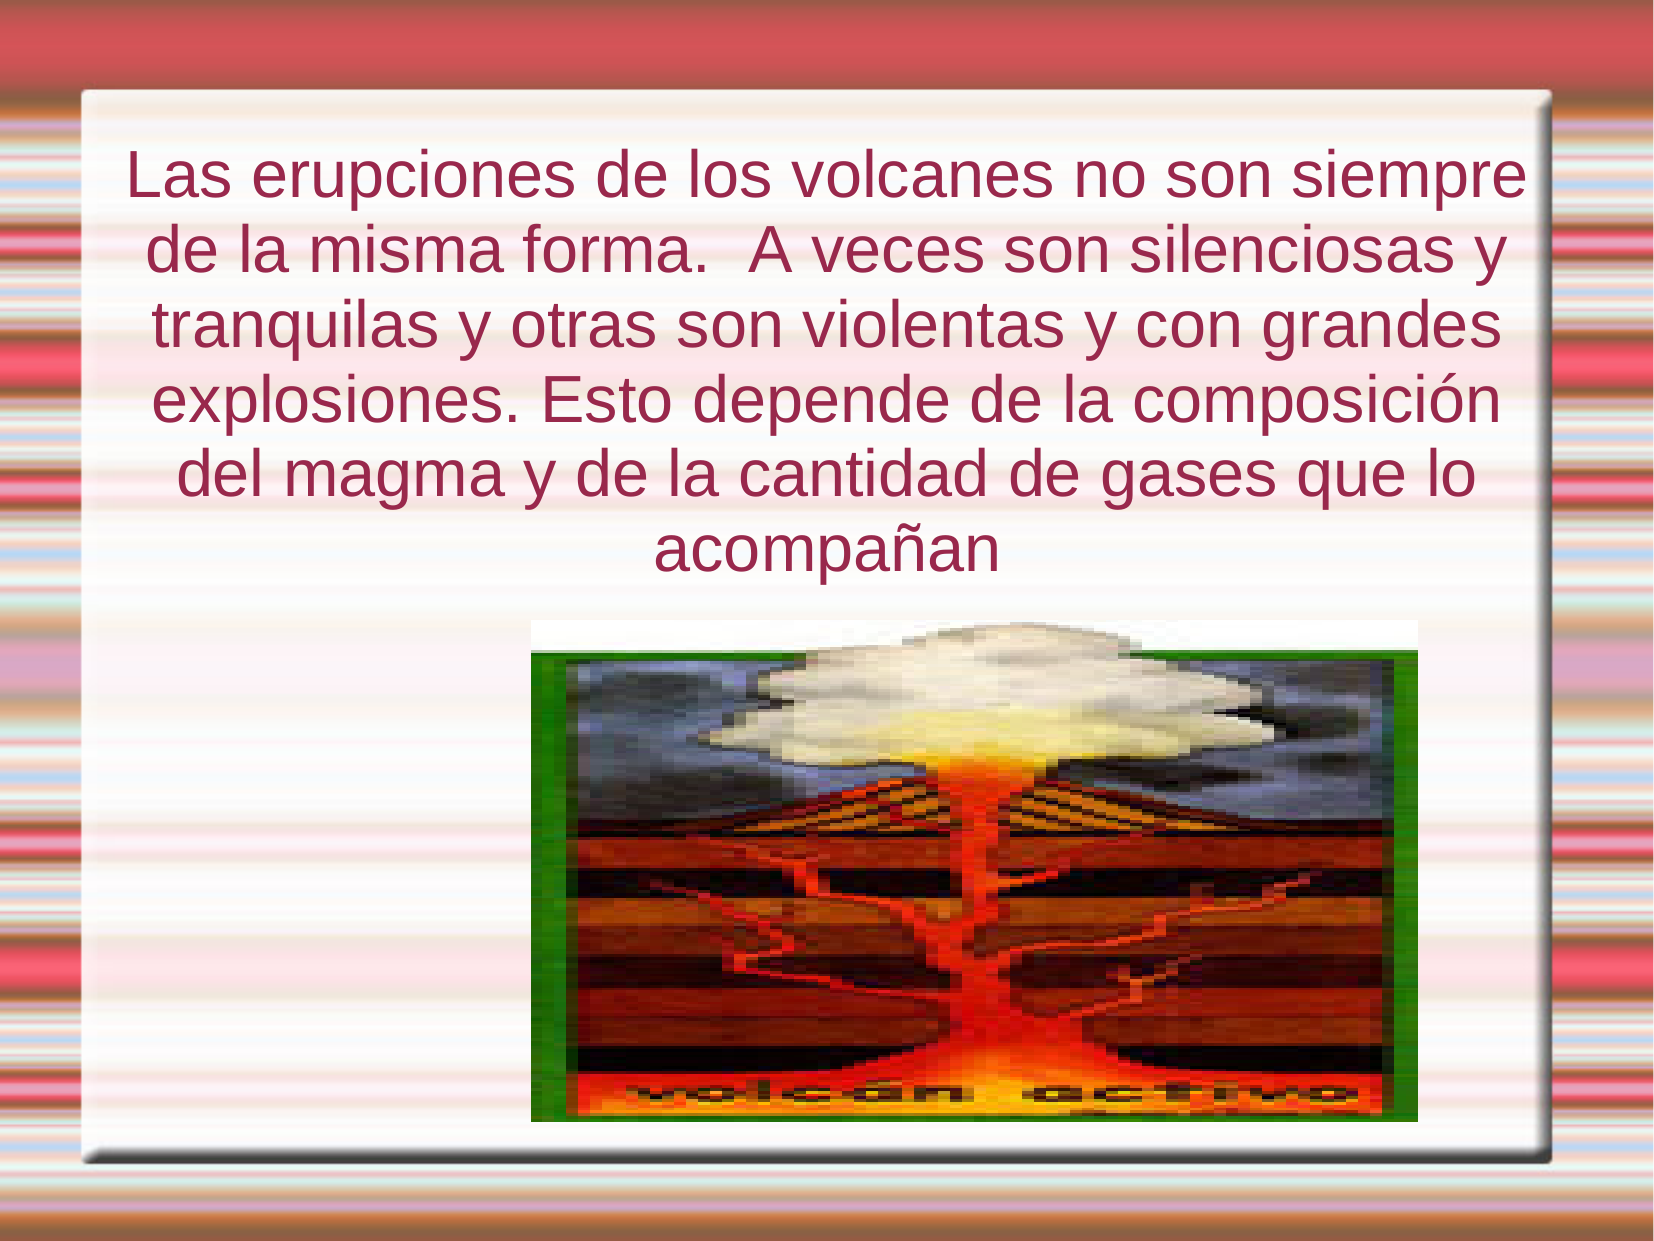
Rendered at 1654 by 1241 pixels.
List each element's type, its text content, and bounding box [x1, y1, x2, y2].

subtitle Las erupciones de los volcanes no son siempre de la misma forma. A veces son silenciosas y tranquilas y otras son violentas y con grandes explosiones. Esto depende de la composición del magma y de la cantidad de gases que lo acompañan [121, 122, 1534, 1125]
picture [0, 0, 1654, 1241]
